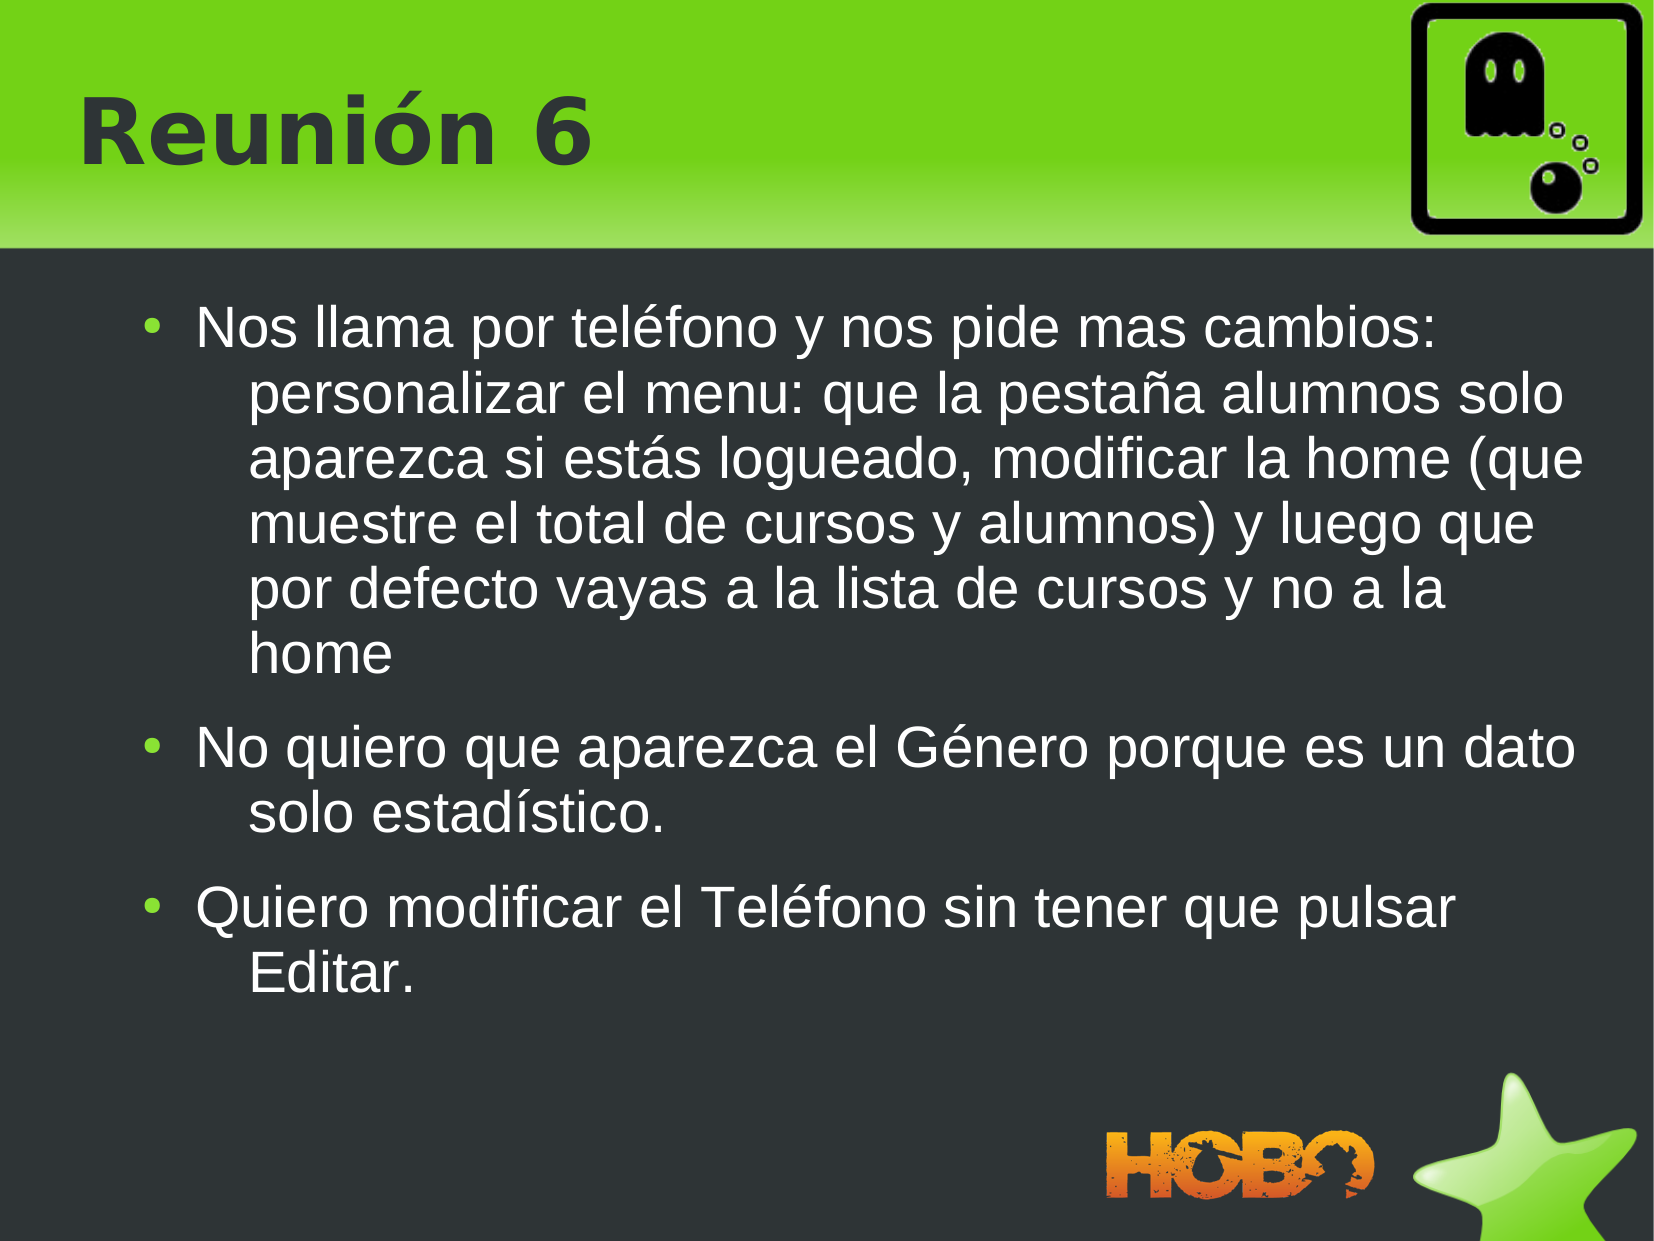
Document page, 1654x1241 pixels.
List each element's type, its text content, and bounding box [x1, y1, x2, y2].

picture [0, 0, 1654, 1241]
title Reunión 6 [76, 36, 1565, 229]
list Nos llama por teléfono y nos pide mas cambios: personalizar el menu: que la pestaña alumnos solo aparezca si estás logueado, modificar la home (que muestre el total de cursos y alumnos) y luego que por defecto vayas a la lista de cursos y no a la home No quiero que aparezca el Género porque es un dato solo estadístico. Quiero modificar el Teléfono sin tener que pulsar Editar. [106, 295, 1595, 1099]
